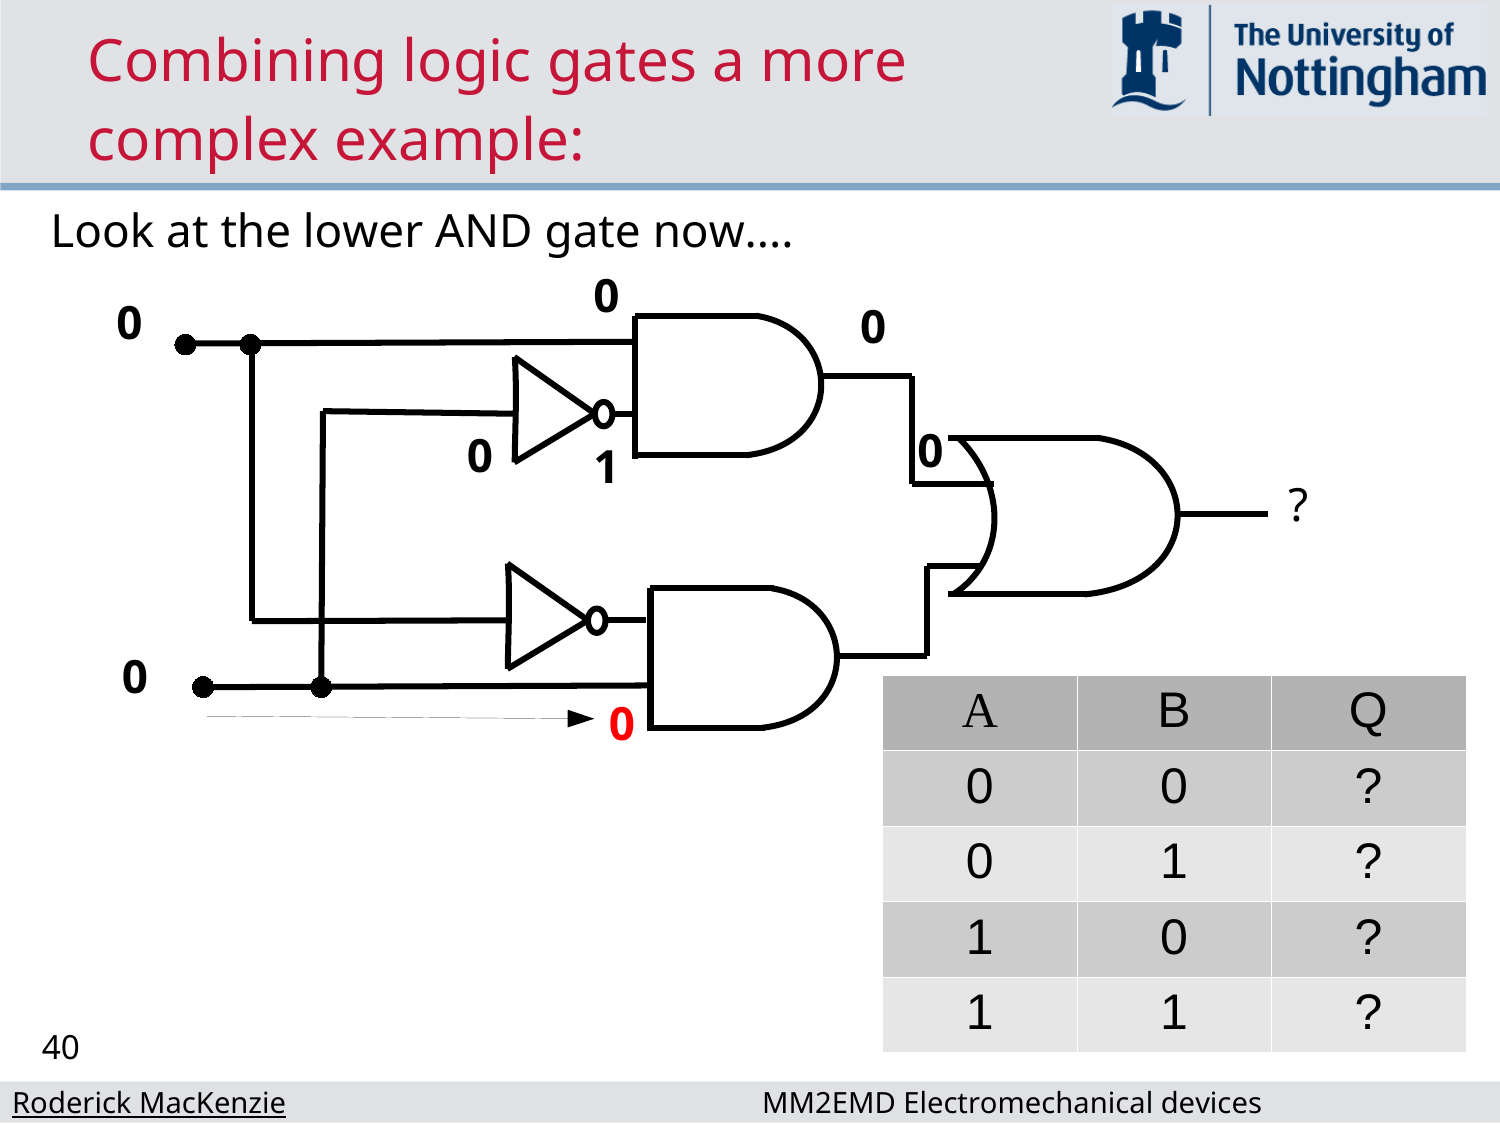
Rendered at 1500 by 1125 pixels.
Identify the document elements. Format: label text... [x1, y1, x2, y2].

text_box 0 [452, 419, 509, 490]
picture [1111, 4, 1487, 116]
table_header Q [1272, 676, 1466, 750]
table_cell 0 [1078, 751, 1271, 826]
table_cell 1 [1078, 827, 1271, 901]
text_box [310, 676, 332, 698]
table_cell 0 [1078, 902, 1271, 977]
text_box <number> [27, 1018, 242, 1089]
table_cell 1 [1078, 978, 1271, 1052]
title Combining logic gates a more complex example: [72, 22, 1113, 174]
table_cell 1 [883, 902, 1077, 977]
text_box 0 [845, 290, 902, 361]
table_cell 0 [883, 751, 1077, 826]
table_cell ? [1272, 902, 1466, 977]
text_box [192, 676, 214, 698]
text_box 0 [578, 265, 635, 329]
table_cell 0 [883, 827, 1077, 901]
table_header B [1078, 676, 1271, 750]
text_box 0 [594, 687, 651, 758]
text_box [174, 334, 196, 355]
table_header A [883, 676, 1077, 750]
text_box [239, 334, 261, 355]
text_box 0 [902, 414, 960, 485]
text_box Look at the lower AND gate now.... [35, 194, 1476, 265]
table_cell 1 [883, 978, 1077, 1052]
text_box 1 [578, 429, 635, 500]
table_cell ? [1272, 751, 1466, 826]
table_cell ? [1272, 978, 1466, 1052]
text_box ? [1273, 468, 1330, 539]
text_box 0 [107, 640, 164, 711]
text_box 0 [101, 286, 158, 356]
table_cell ? [1272, 827, 1466, 901]
